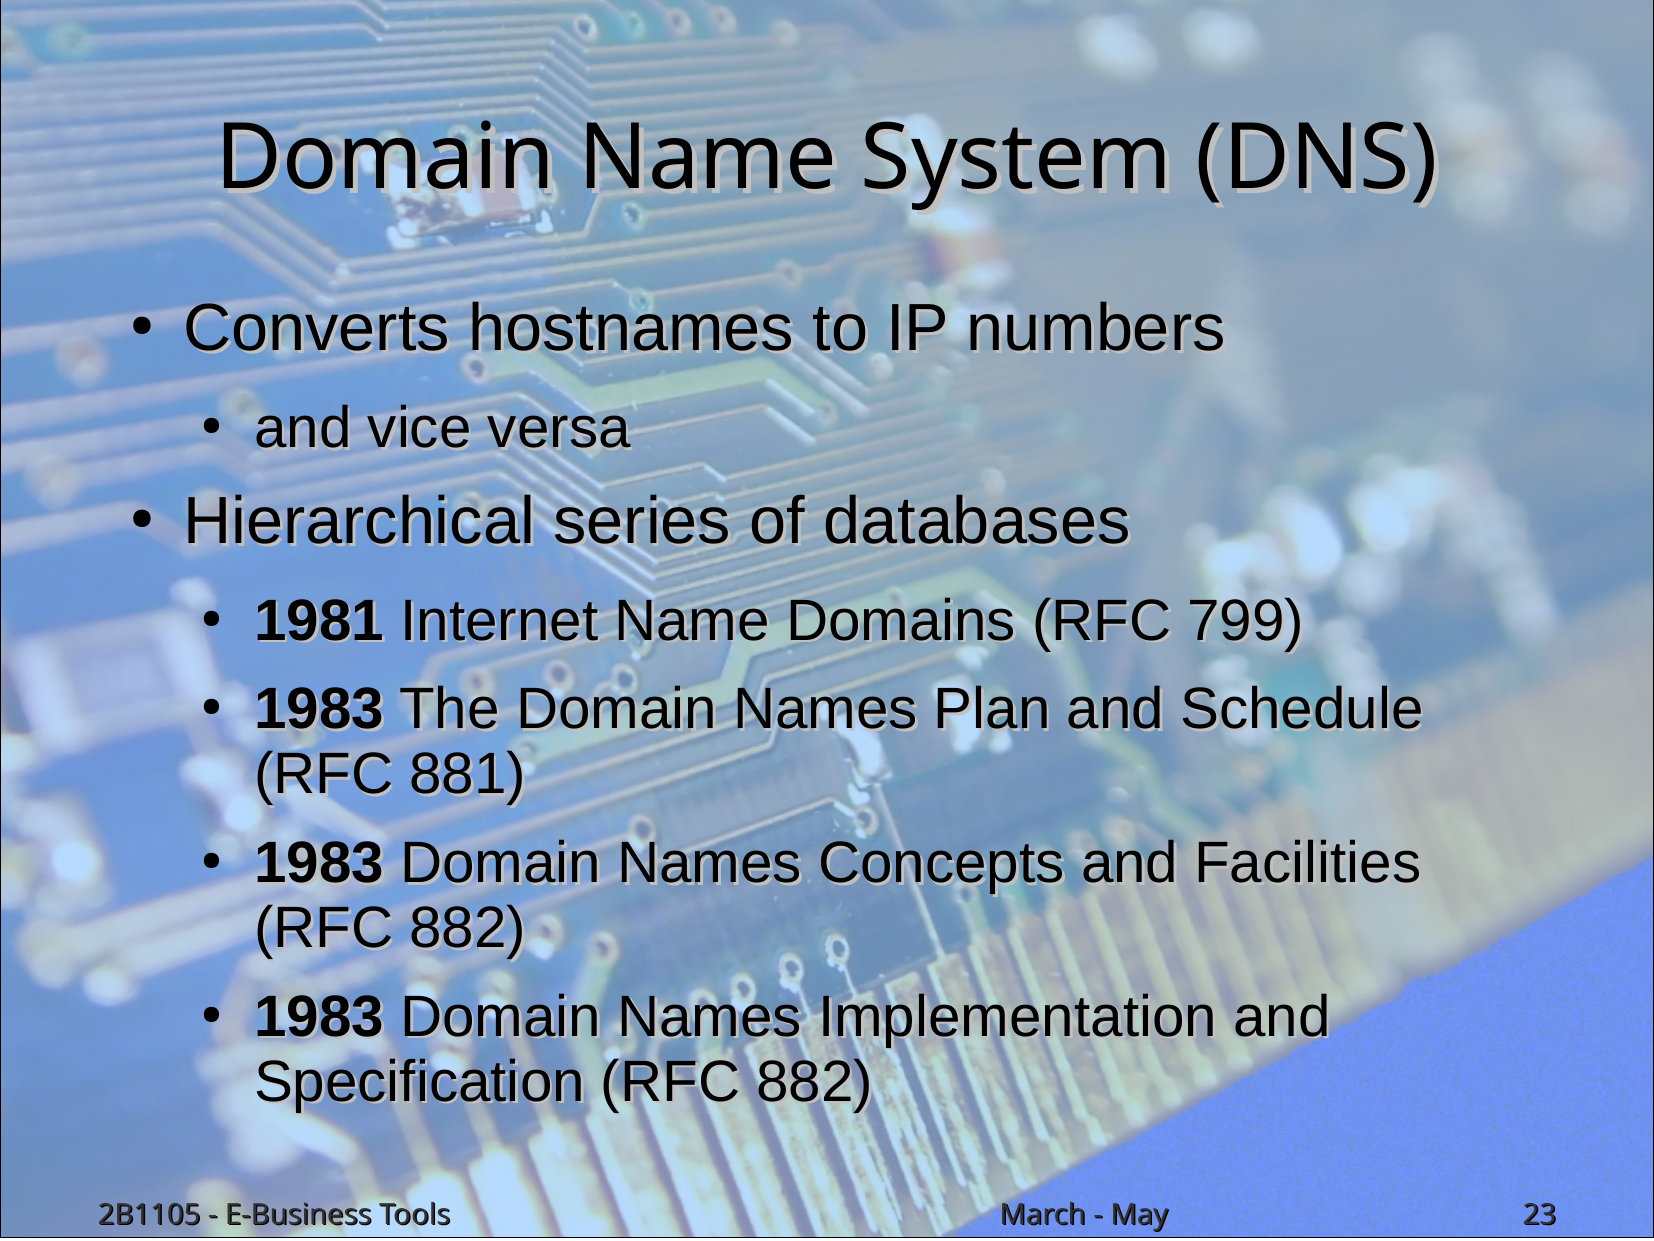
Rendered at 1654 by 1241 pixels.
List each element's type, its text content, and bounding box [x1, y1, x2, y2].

list Converts hostnames to IP numbers and vice versa Hierarchical series of databases 1981 Internet Name Domains (RFC 799) 1983 The Domain Names Plan and Schedule (RFC 881) 1983 Domain Names Concepts and Facilities (RFC 882) 1983 Domain Names Implementation and Specification (RFC 882) [112, 290, 1571, 1114]
title Domain Name System (DNS) [82, 49, 1571, 257]
